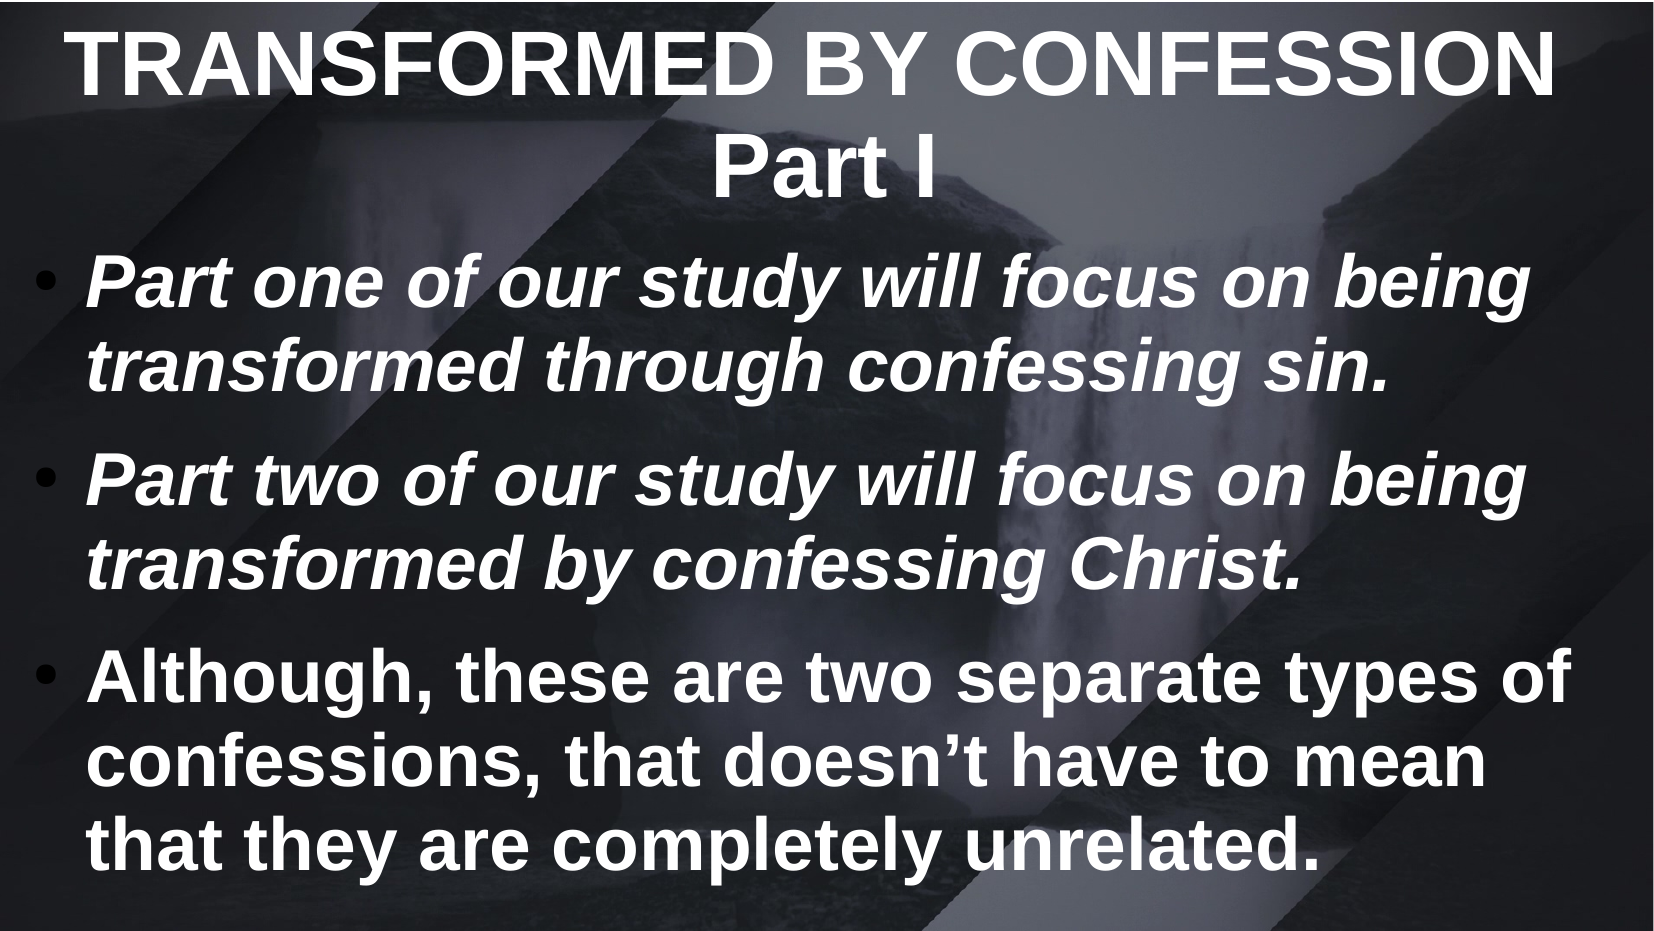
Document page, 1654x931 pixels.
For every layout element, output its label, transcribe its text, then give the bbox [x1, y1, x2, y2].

picture [0, 2, 1654, 931]
list Part one of our study will focus on being transformed through confessing sin. Part two of our study will focus on being transformed by confessing Christ. Although, these are two separate types of confessions, that doesn’t have to mean that they are completely unrelated. [15, 240, 1636, 916]
title TRANSFORMED BY CONFESSION Part I [0, 0, 1651, 269]
